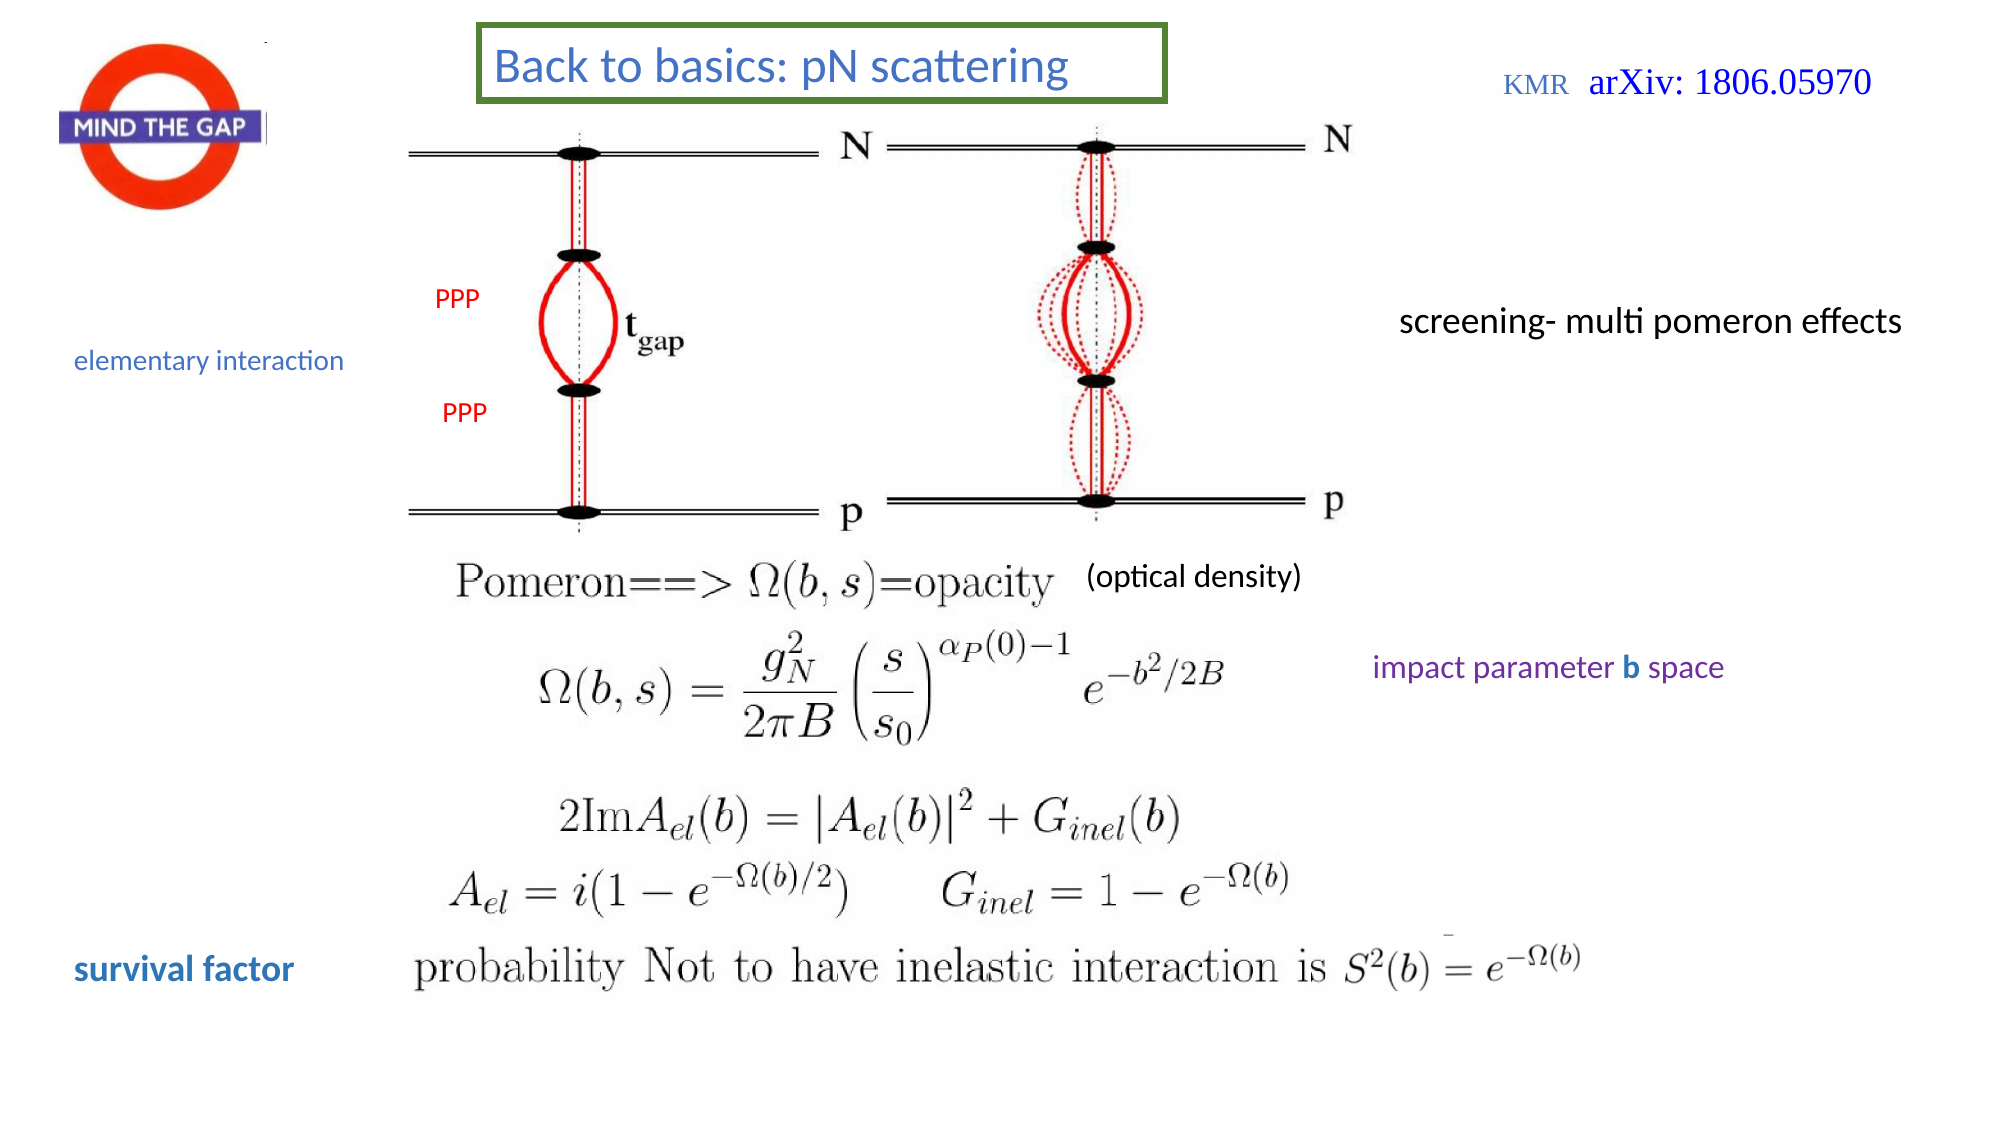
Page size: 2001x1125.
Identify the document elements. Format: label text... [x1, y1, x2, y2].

text_box survival factor [58, 936, 384, 997]
text_box (optical density) [1070, 546, 1409, 603]
text_box impact parameter b space [1357, 637, 1783, 694]
picture [59, 42, 267, 212]
text_box screening- multi pomeron effects [1384, 288, 1962, 350]
text_box PPP [427, 385, 540, 436]
text_box KMR arXiv: 1806.05970 [1488, 49, 2000, 110]
picture [322, 84, 1699, 1037]
text_box Back to basics: pN scattering [478, 24, 1166, 101]
text_box elementary interaction [58, 334, 384, 385]
text_box PPP [419, 271, 532, 323]
